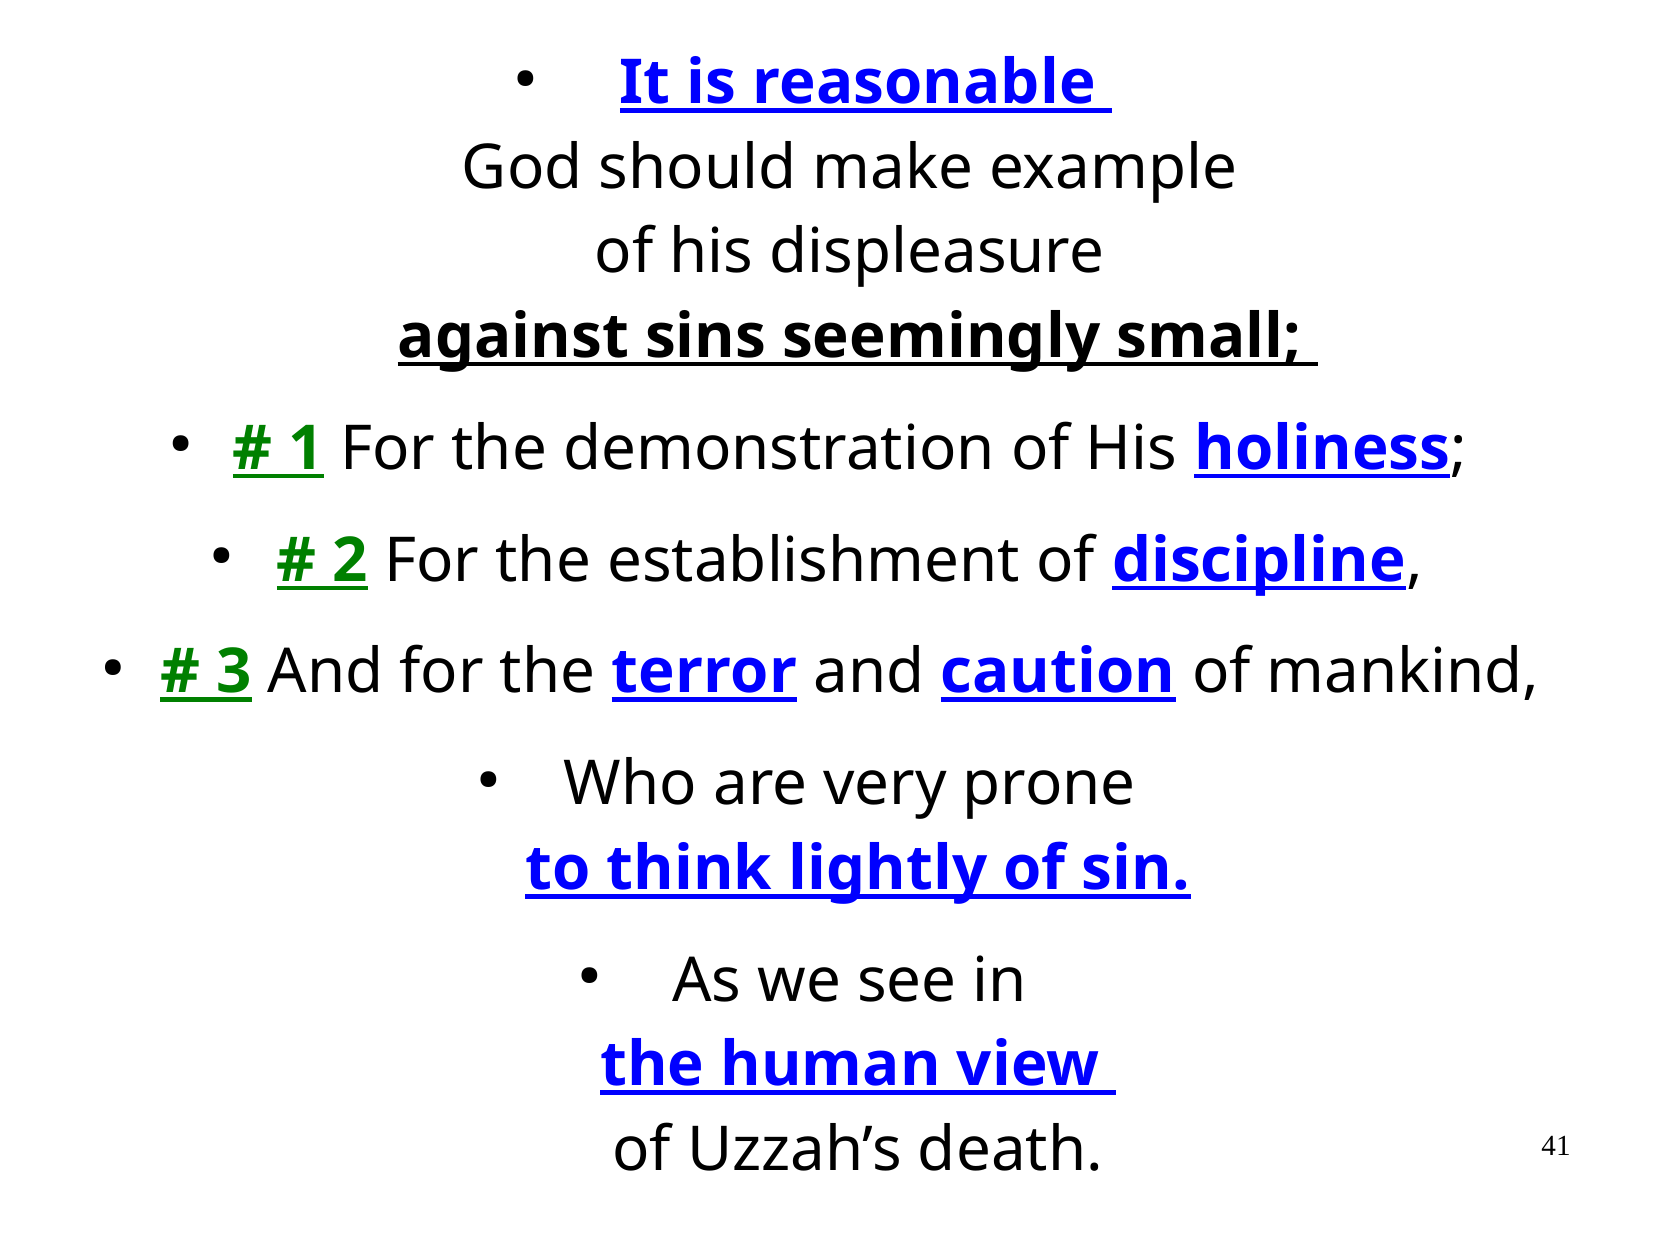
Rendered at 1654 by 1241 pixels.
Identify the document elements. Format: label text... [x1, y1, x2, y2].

list It is reasonable God should make example of his displeasure against sins seemingly small; # 1 For the demonstration of His holiness; # 2 For the establishment of discipline, # 3 And for the terror and caution of mankind, Who are very prone to think lightly of sin. As we see in the human view of Uzzah’s death. [37, 37, 1613, 1201]
